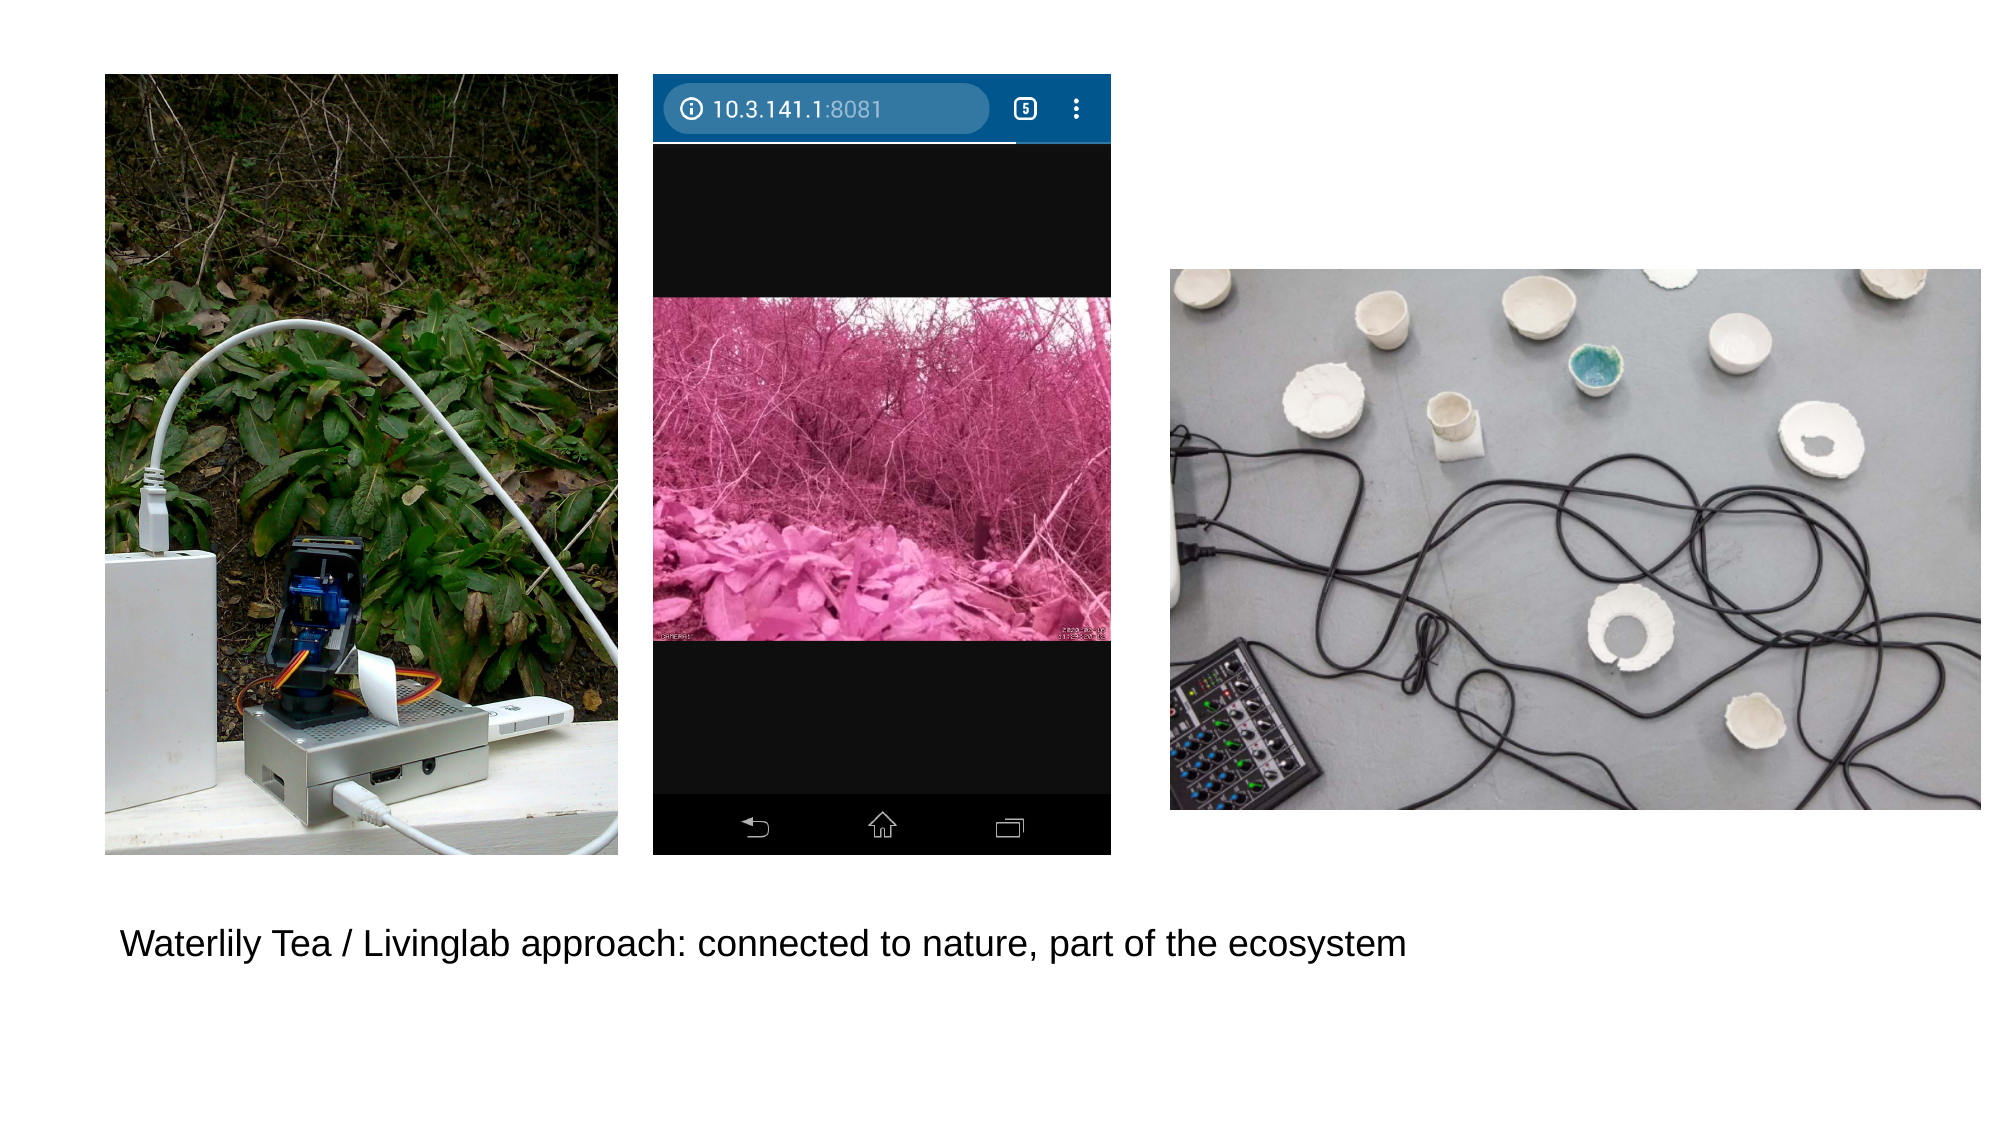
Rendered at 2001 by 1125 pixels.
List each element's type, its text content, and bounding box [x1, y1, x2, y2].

text_box Waterlily Tea / Livinglab approach: connected to nature, part of the ecosystem [105, 915, 1801, 972]
picture [653, 74, 1111, 856]
picture [105, 74, 618, 856]
picture [1170, 269, 1981, 810]
